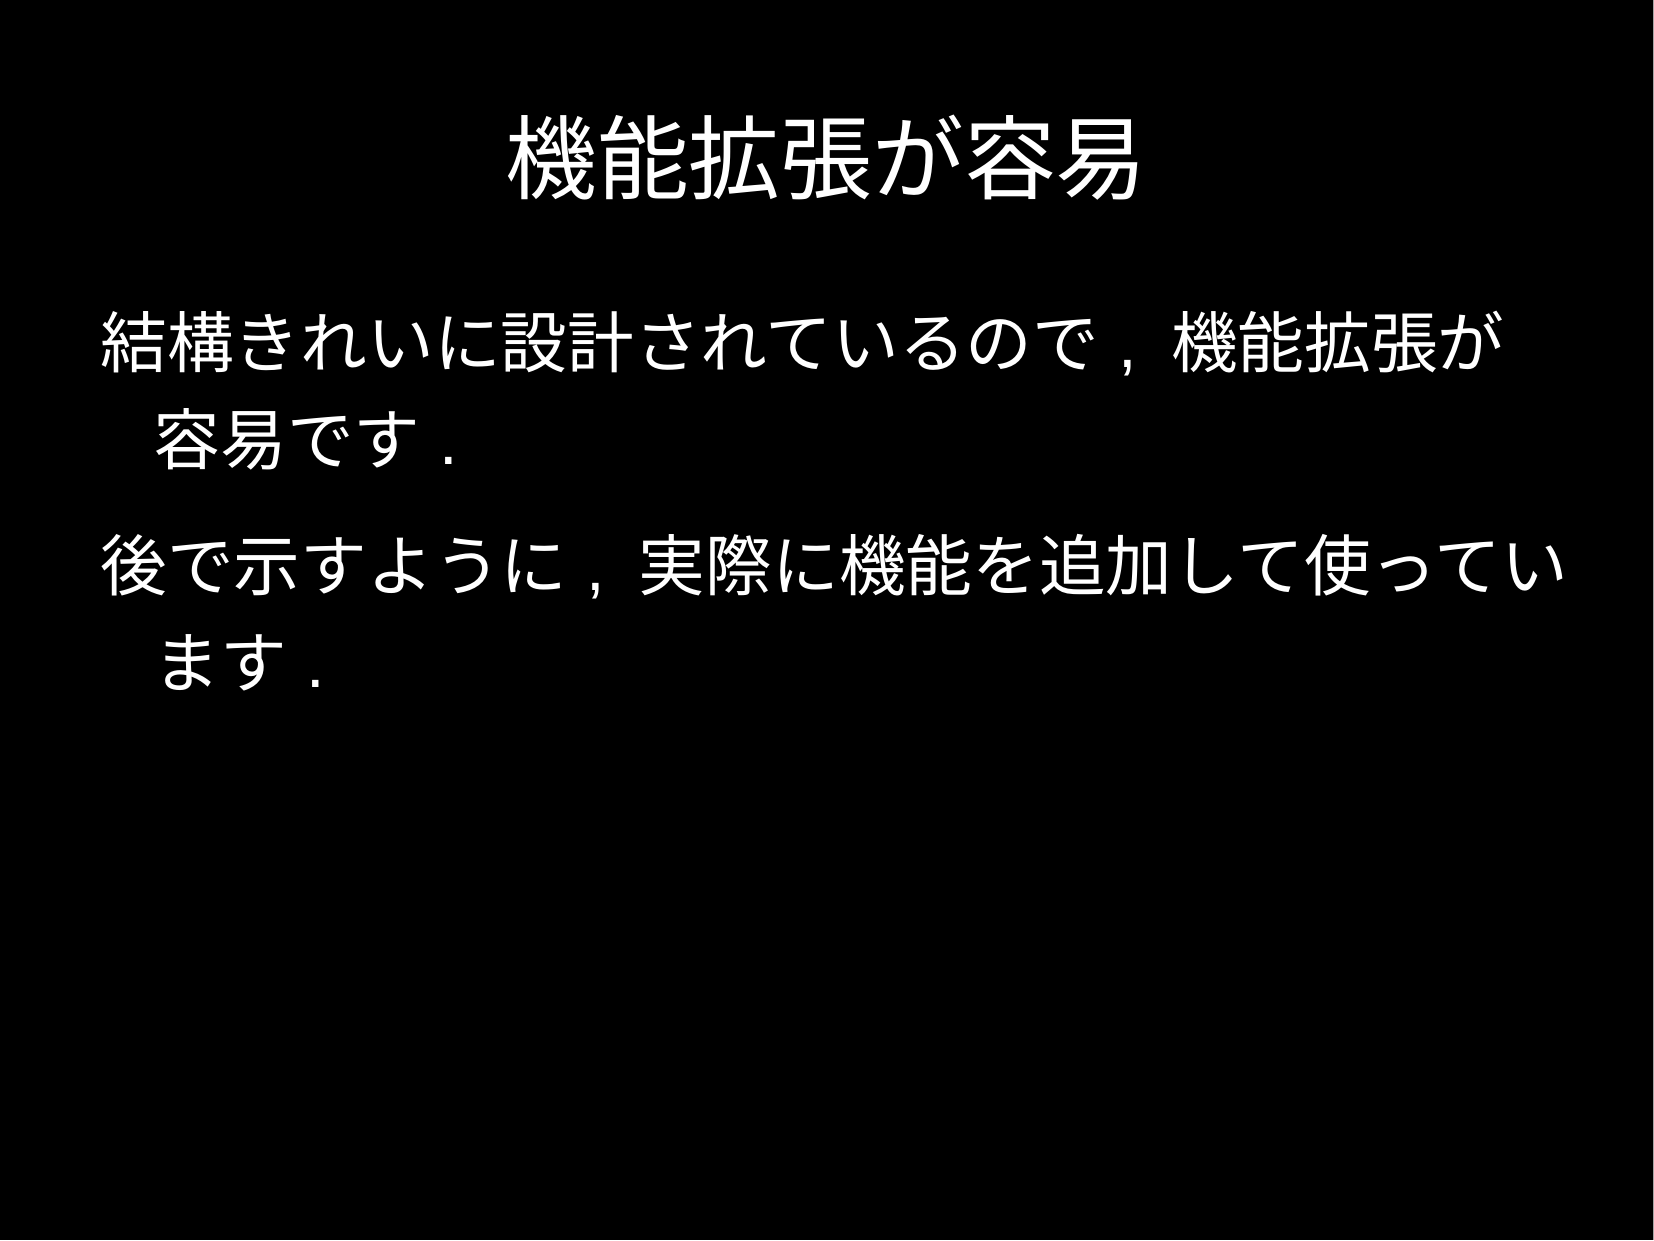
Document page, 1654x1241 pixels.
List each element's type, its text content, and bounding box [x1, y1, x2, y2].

list 結構きれいに設計されているので, 機能拡張が容易です. 後で示すように, 実際に機能を追加して使っています. [82, 290, 1571, 1211]
title 機能拡張が容易 [82, 49, 1571, 257]
